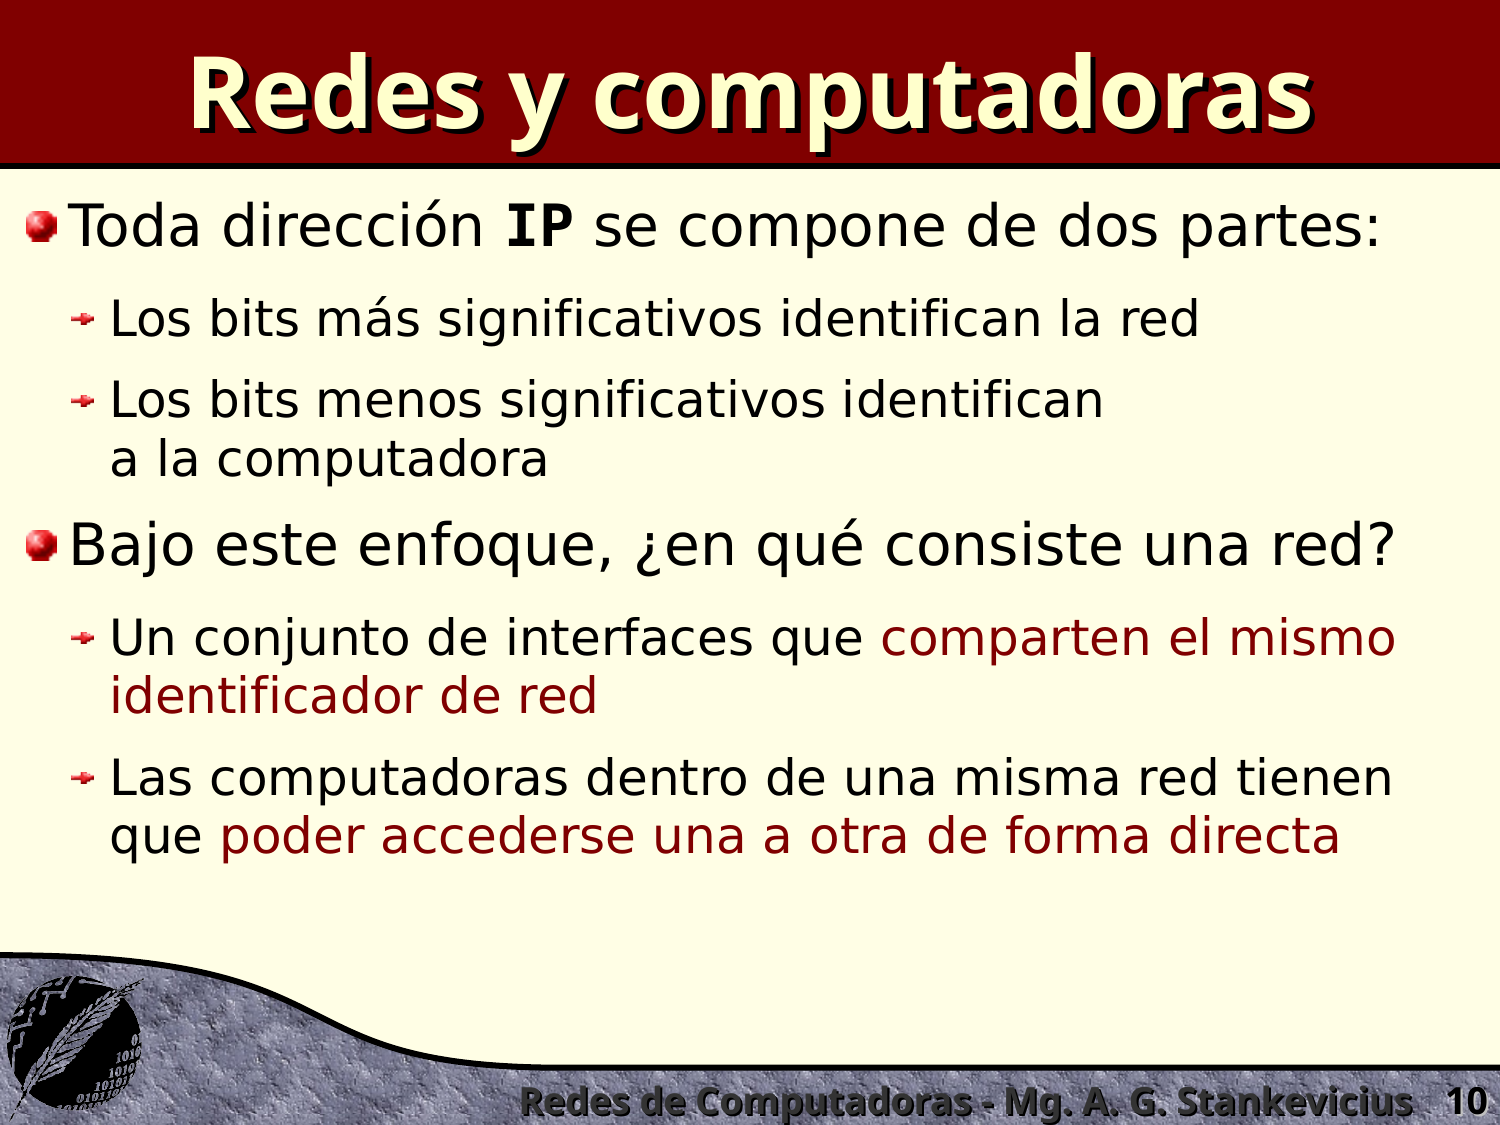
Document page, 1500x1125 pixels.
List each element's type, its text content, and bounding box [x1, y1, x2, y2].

list Toda dirección IP se compone de dos partes: Los bits más significativos identifican la red Los bits menos significativos identifican a la computadora Bajo este enfoque, ¿en qué consiste una red? Un conjunto de interfaces que comparten el mismo identificador de red Las computadoras dentro de una misma red tienen que poder accederse una a otra de forma directa [11, 192, 1486, 921]
picture [790, 1100, 795, 1110]
picture [0, 959, 1500, 1125]
title Redes y computadoras [15, 5, 1485, 160]
picture [1047, 1100, 1054, 1110]
